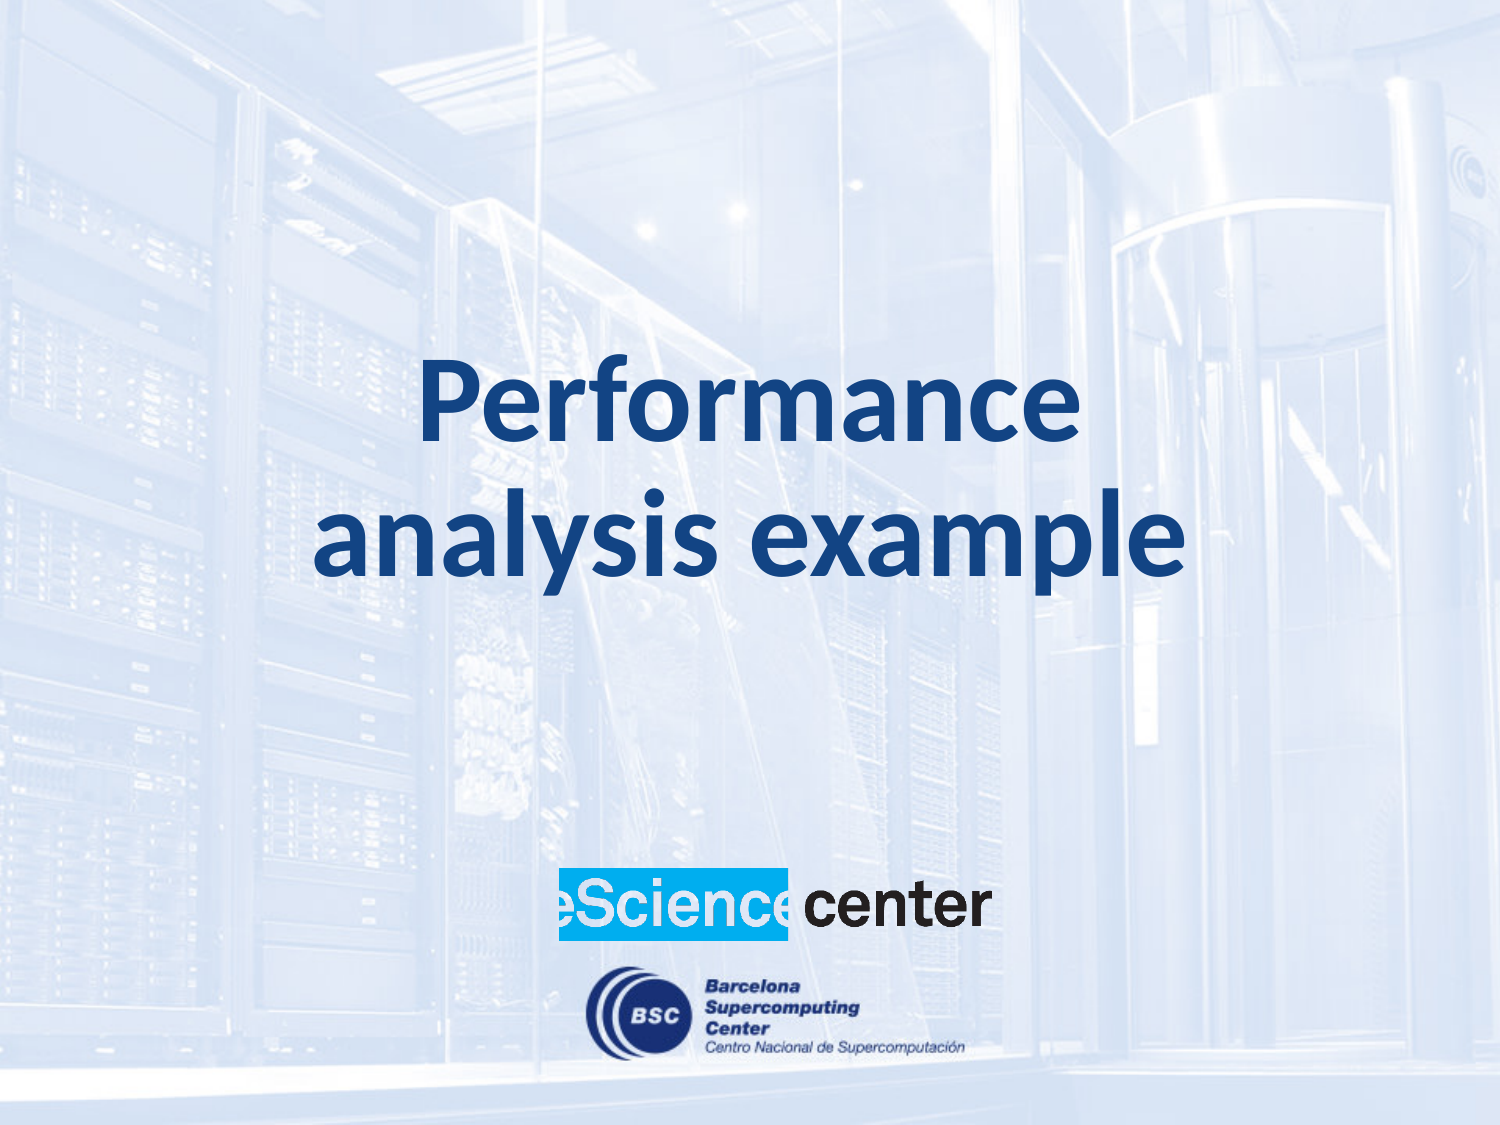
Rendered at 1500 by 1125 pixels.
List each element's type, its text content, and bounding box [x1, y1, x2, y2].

text_box Performance analysis example [188, 143, 1311, 794]
picture [0, 0, 1500, 1125]
